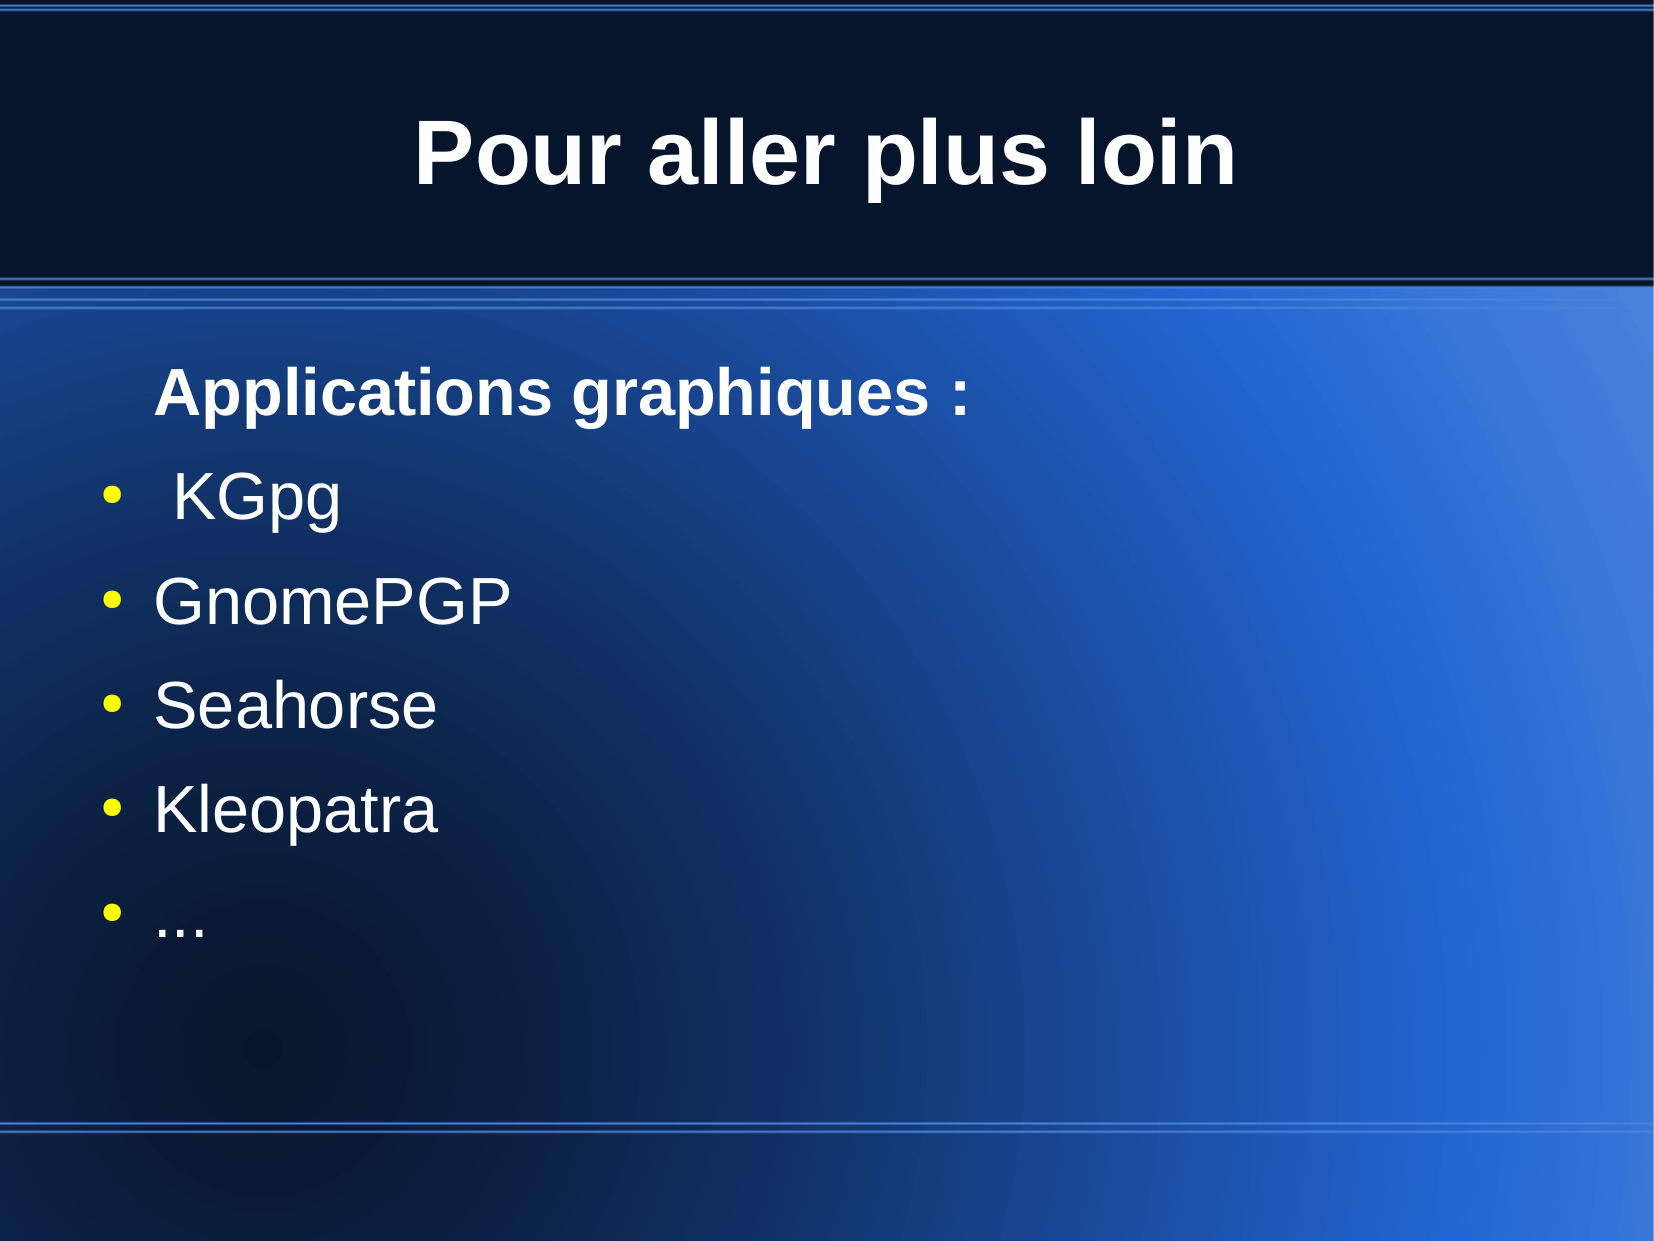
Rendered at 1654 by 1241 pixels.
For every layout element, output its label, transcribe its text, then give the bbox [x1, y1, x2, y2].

picture [0, 0, 1654, 1241]
title Pour aller plus loin [82, 49, 1571, 257]
list Applications graphiques : KGpg GnomePGP Seahorse Kleopatra ... [82, 355, 1571, 1075]
